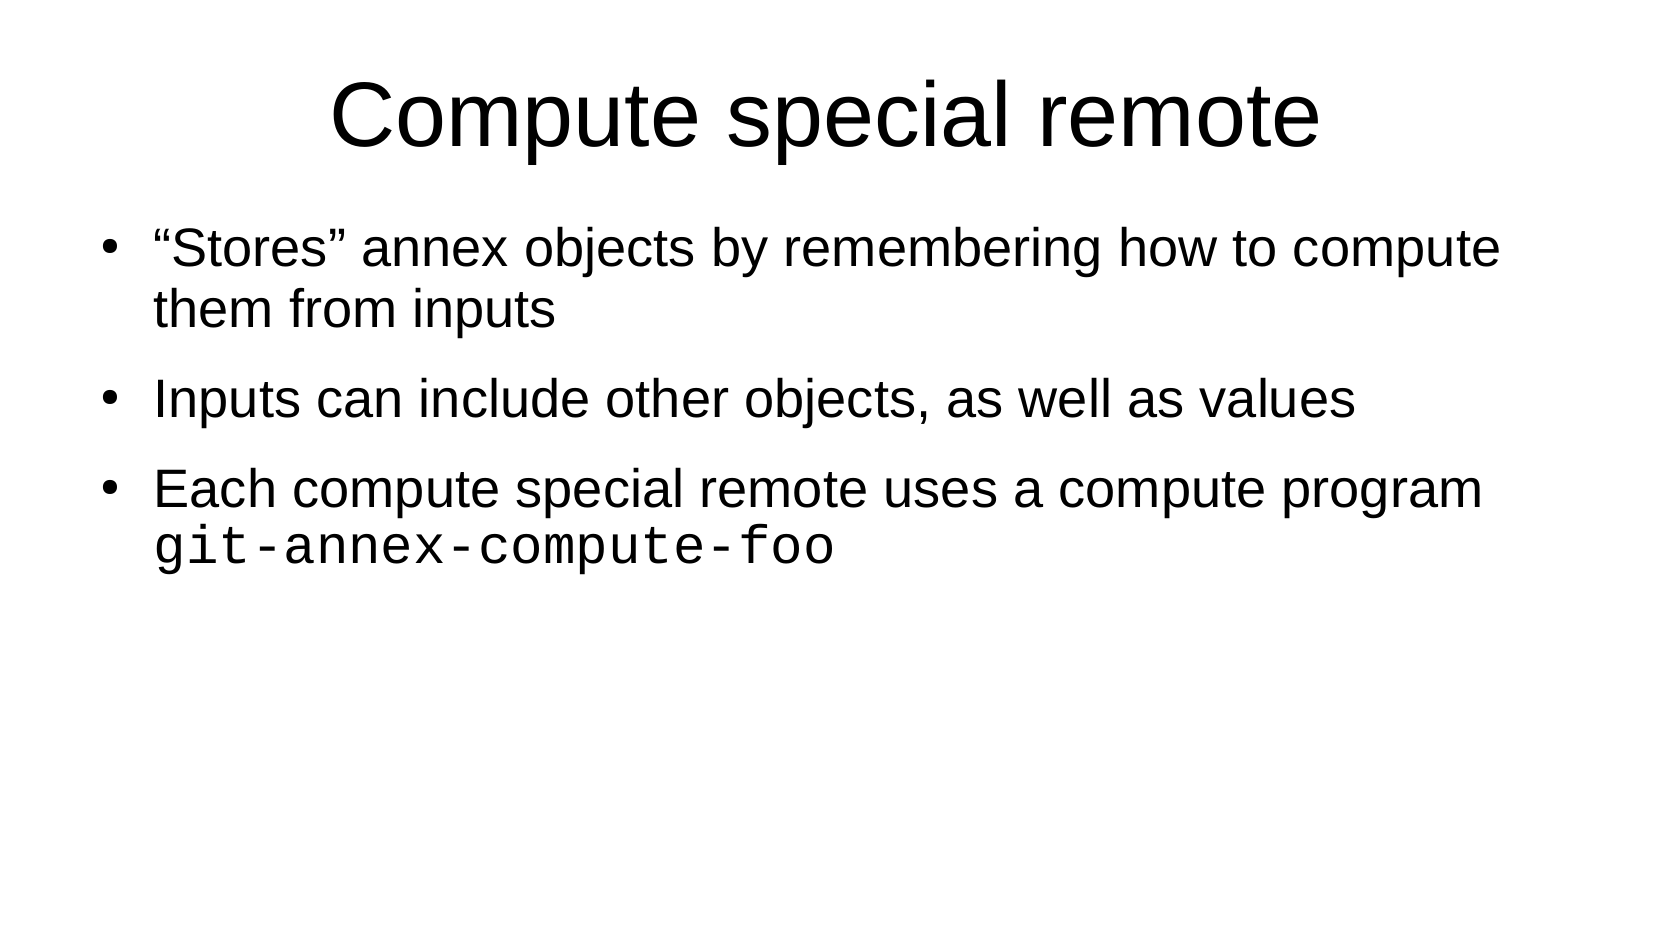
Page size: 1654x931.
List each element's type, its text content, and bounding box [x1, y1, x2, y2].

list “Stores” annex objects by remembering how to compute them from inputs Inputs can include other objects, as well as values Each compute special remote uses a compute program git-annex-compute-foo [82, 217, 1571, 901]
title Compute special remote [82, 37, 1571, 193]
